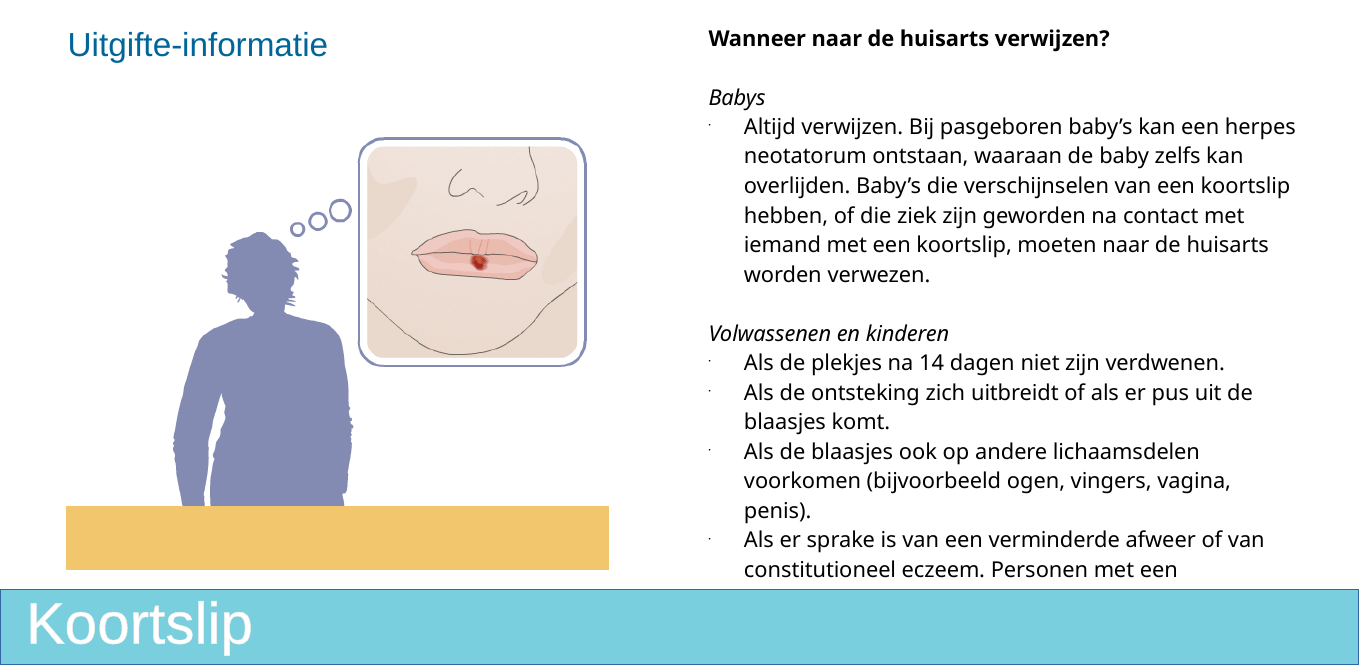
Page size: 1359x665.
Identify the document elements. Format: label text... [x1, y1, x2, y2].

text_box Wanneer naar de huisarts verwijzen? Babys Altijd verwijzen. Bij pasgeboren baby’s kan een herpes neotatorum ontstaan, waaraan de baby zelfs kan overlijden. Baby’s die verschijnselen van een koortslip hebben, of die ziek zijn geworden na contact met iemand met een koortslip, moeten naar de huisarts worden verwezen. Volwassenen en kinderen Als de plekjes na 14 dagen niet zijn verdwenen. Als de ontsteking zich uitbreidt of als er pus uit de blaasjes komt. Als de blaasjes ook op andere lichaamsdelen voorkomen (bijvoorbeeld ogen, vingers, vagina, penis). Als er sprake is van een verminderde afweer of van constitutioneel eczeem. Personen met een verminderde afweer kunnen vaker, langer en in ernstiger mate last hebben van een koortslip. Bij constitutioneel eczeem kan een koortslip in zeldzame gevallen leiden tot een eczema herpeticum. [693, 15, 1319, 589]
text_box [0, 589, 1359, 665]
picture [66, 114, 609, 570]
title Koortslip [26, 590, 530, 665]
title Uitgifte-informatie [67, 26, 1291, 100]
